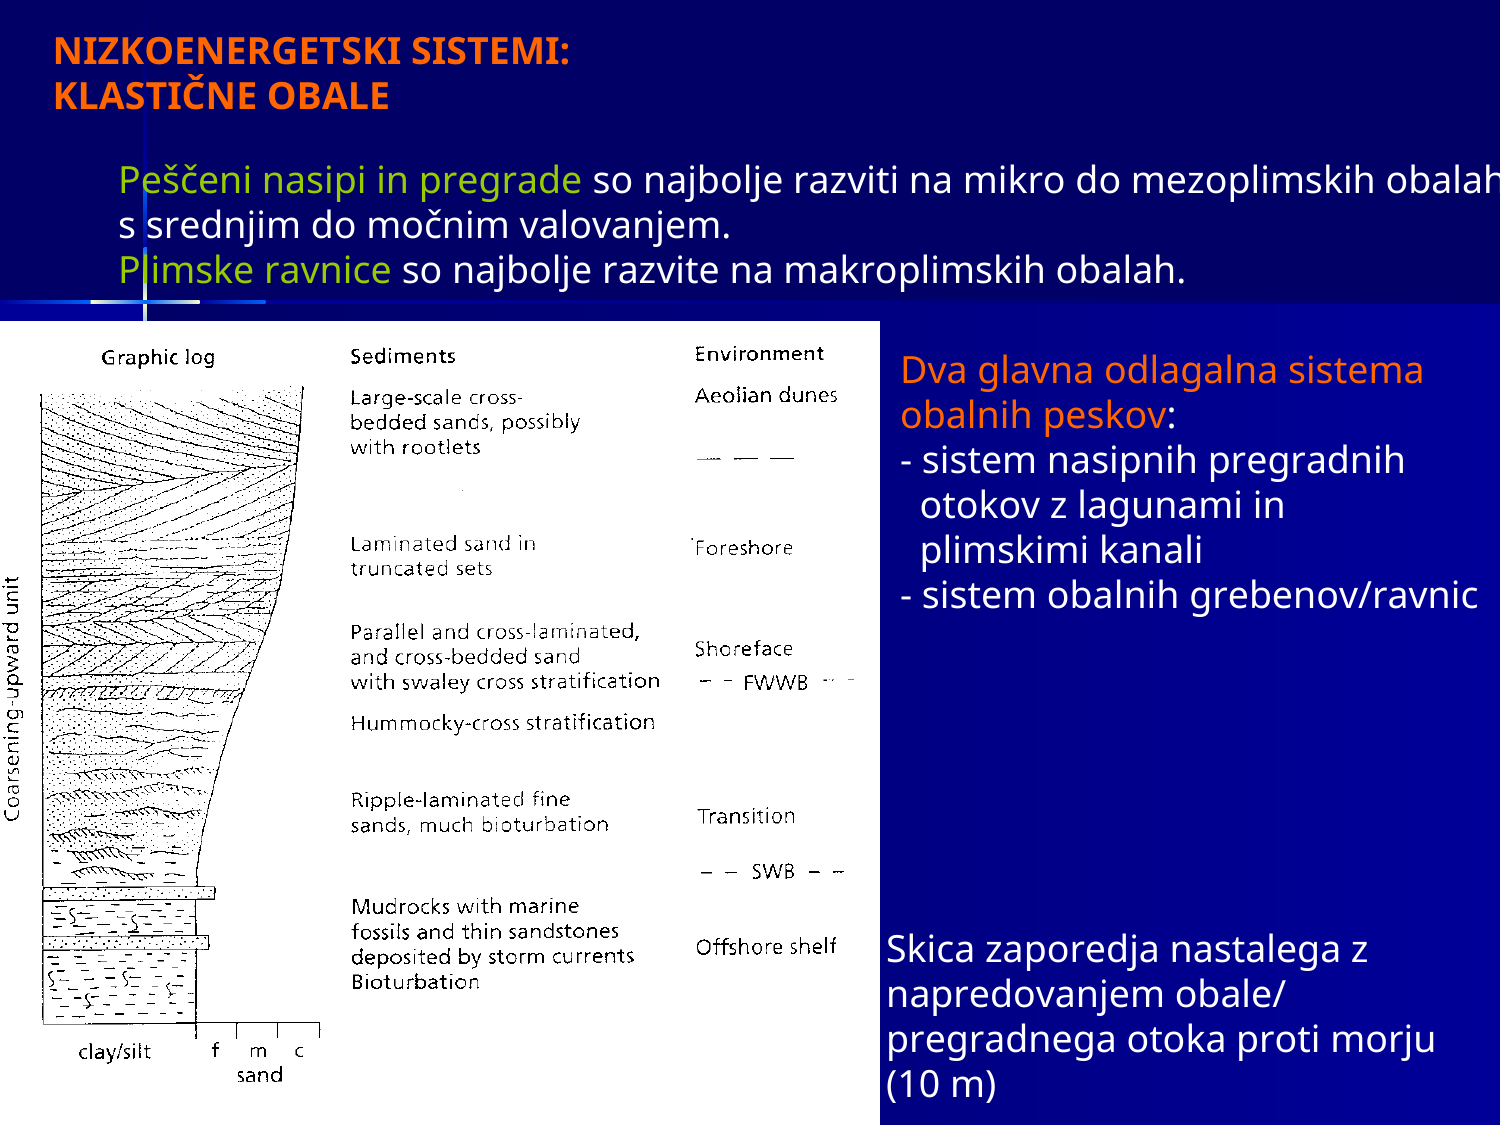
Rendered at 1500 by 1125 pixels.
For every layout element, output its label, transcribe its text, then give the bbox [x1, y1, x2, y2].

picture [0, 321, 880, 1125]
text_box NIZKOENERGETSKI SISTEMI: KLASTIČNE OBALE [37, 18, 586, 125]
text_box Peščeni nasipi in pregrade so najbolje razviti na mikro do mezoplimskih obalah s srednjim do močnim valovanjem. Plimske ravnice so najbolje razvite na makroplimskih obalah. [103, 148, 1500, 300]
text_box Dva glavna odlagalna sistema obalnih peskov: - sistem nasipnih pregradnih otokov z lagunami in plimskimi kanali - sistem obalnih grebenov/ravnic [885, 337, 1495, 624]
text_box Skica zaporedja nastalega z napredovanjem obale/ pregradnega otoka proti morju (10 m) [871, 916, 1452, 1113]
